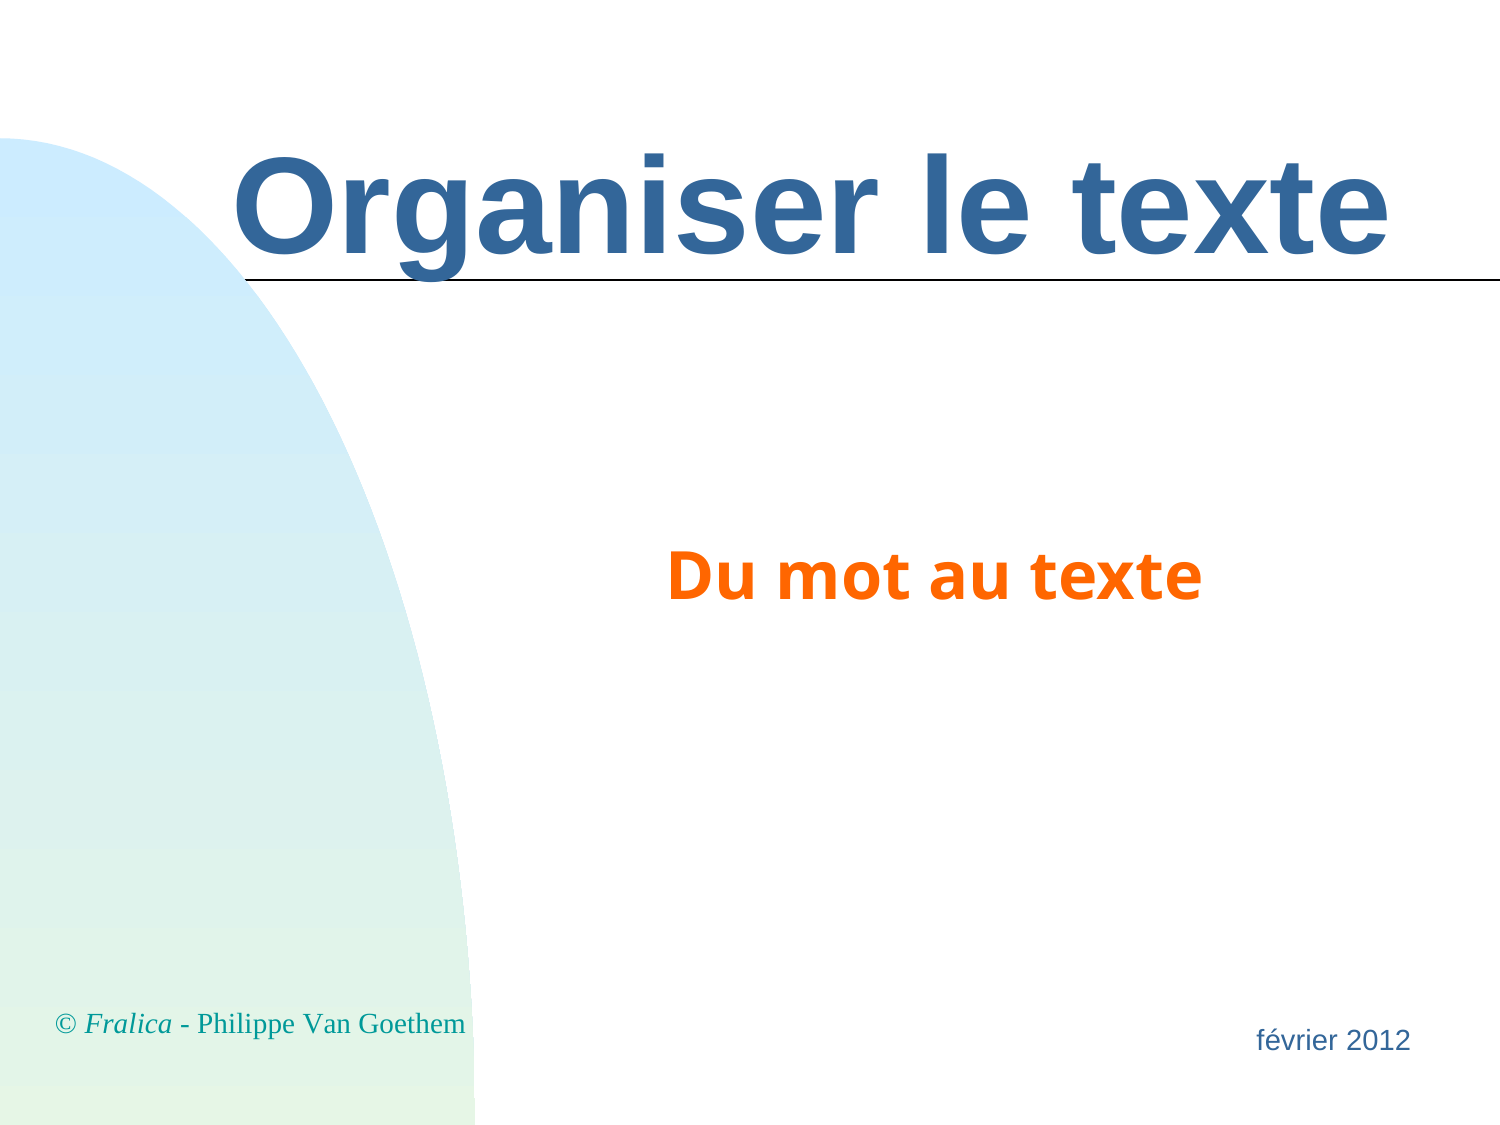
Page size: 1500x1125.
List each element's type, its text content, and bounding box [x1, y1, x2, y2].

title Organiser le texte [215, 37, 1454, 288]
text_box février 2012 [1241, 1013, 1469, 1065]
subtitle Du mot au texte [549, 524, 1319, 717]
text_box © Fralica - Philippe Van Goethem [40, 996, 542, 1048]
